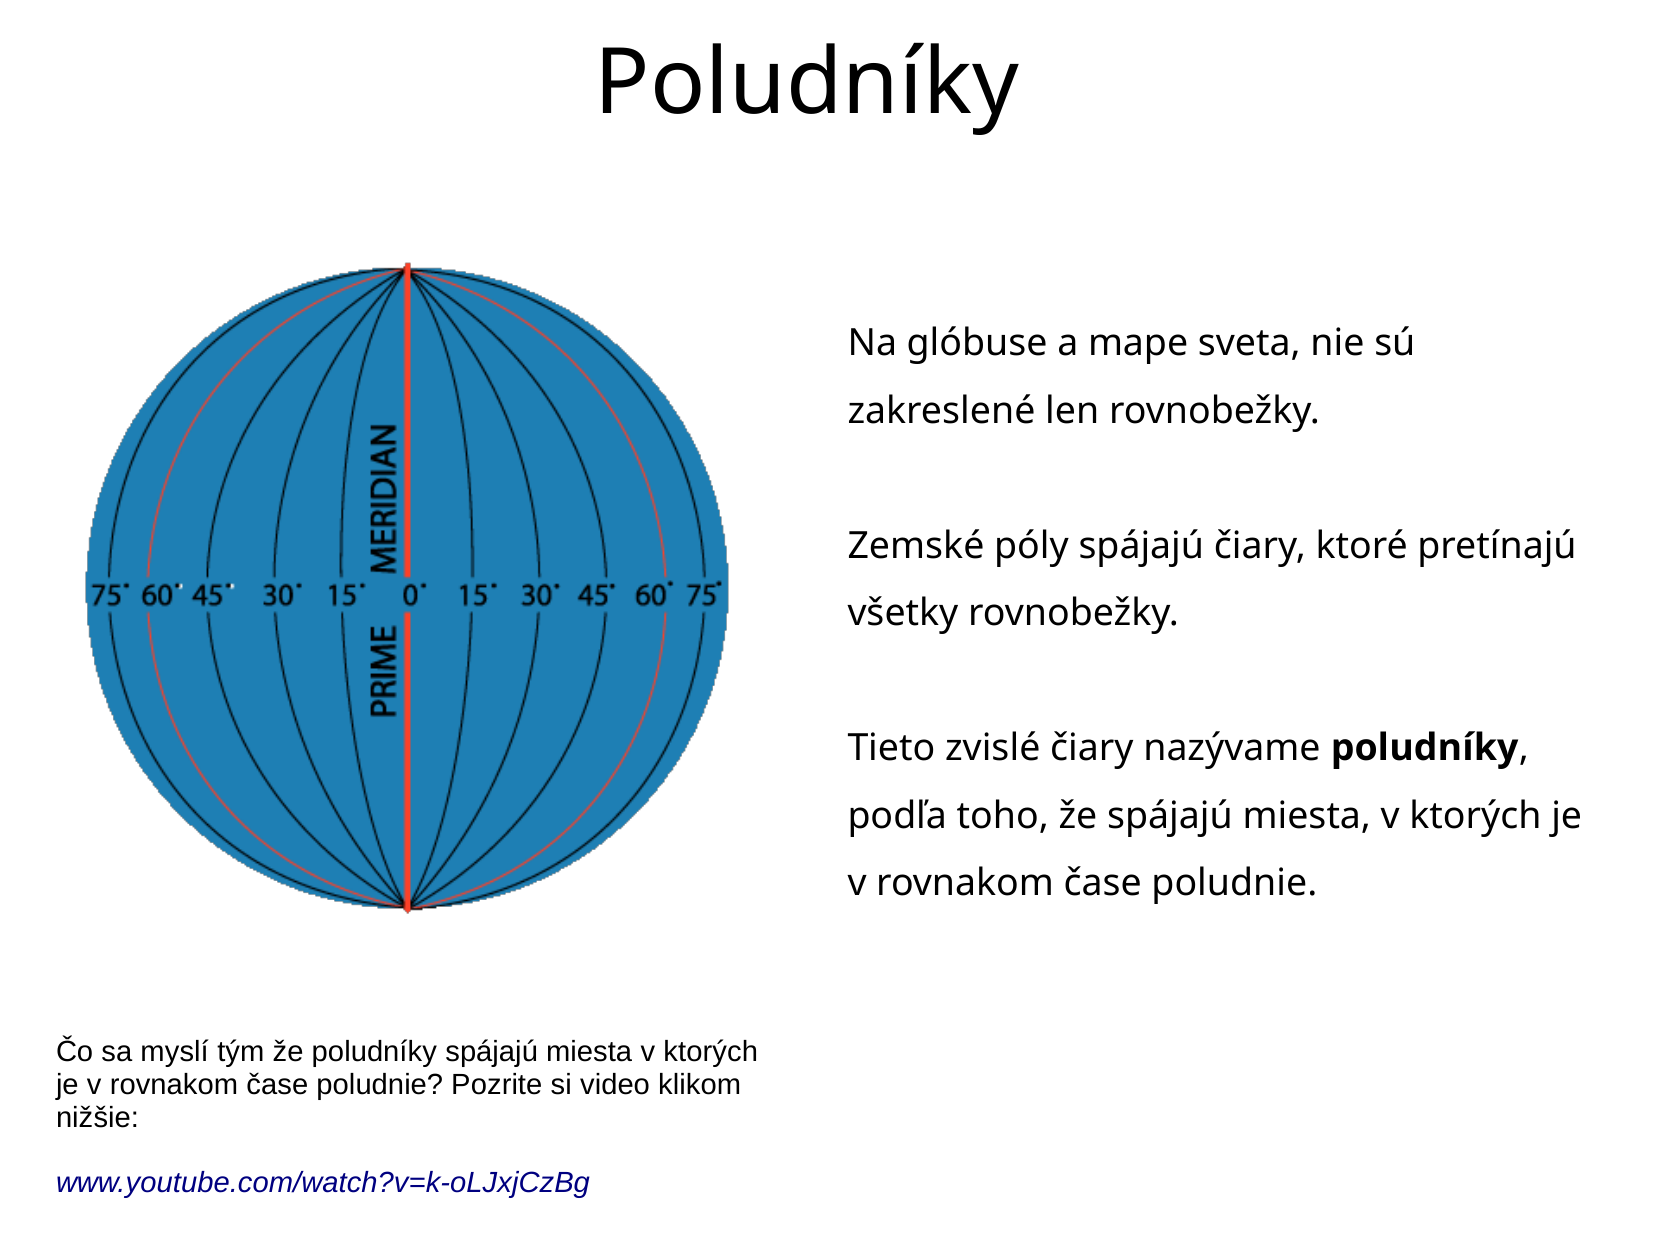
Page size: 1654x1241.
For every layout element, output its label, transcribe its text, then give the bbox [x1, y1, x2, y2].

text_box Čo sa myslí tým že poludníky spájajú miesta v ktorých je v rovnakom čase poludnie? Pozrite si video klikom nižšie: www.youtube.com/watch?v=k-oLJxjCzBg [41, 1027, 849, 1174]
title Na glóbuse a mape sveta, nie sú zakreslené len rovnobežky. Zemské póly spájajú čiary, ktoré pretínajú všetky rovnobežky. Tieto zvislé čiary nazývame poludníky, podľa toho, že spájajú miesta, v ktorých je v rovnakom čase poludnie. [832, 220, 1607, 911]
text_box Poludníky [496, 27, 1086, 130]
picture [36, 215, 751, 969]
